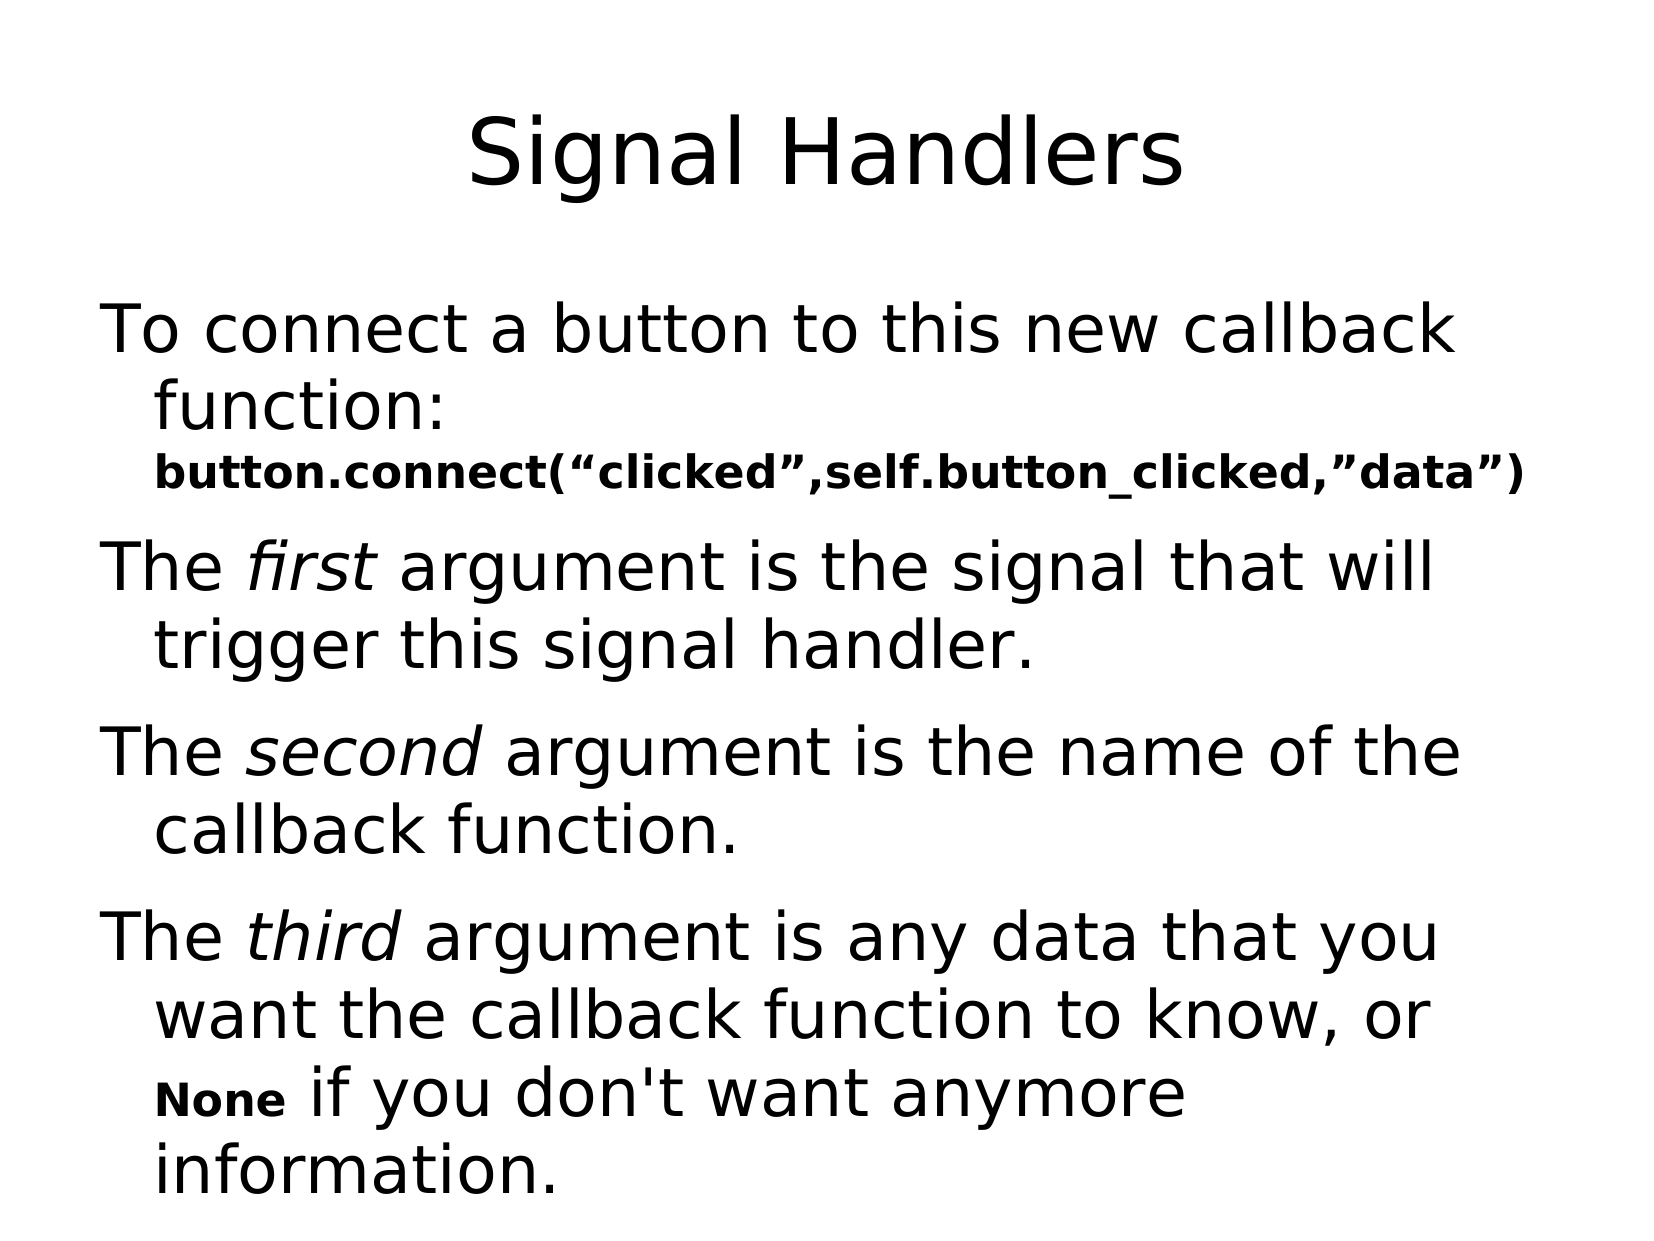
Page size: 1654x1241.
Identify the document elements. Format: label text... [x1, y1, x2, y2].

title Signal Handlers [82, 49, 1571, 257]
list To connect a button to this new callback function: button.connect(“clicked”,self.button_clicked,”data”) The first argument is the signal that will trigger this signal handler. The second argument is the name of the callback function. The third argument is any data that you want the callback function to know, or None if you don't want anymore information. [82, 290, 1571, 1210]
